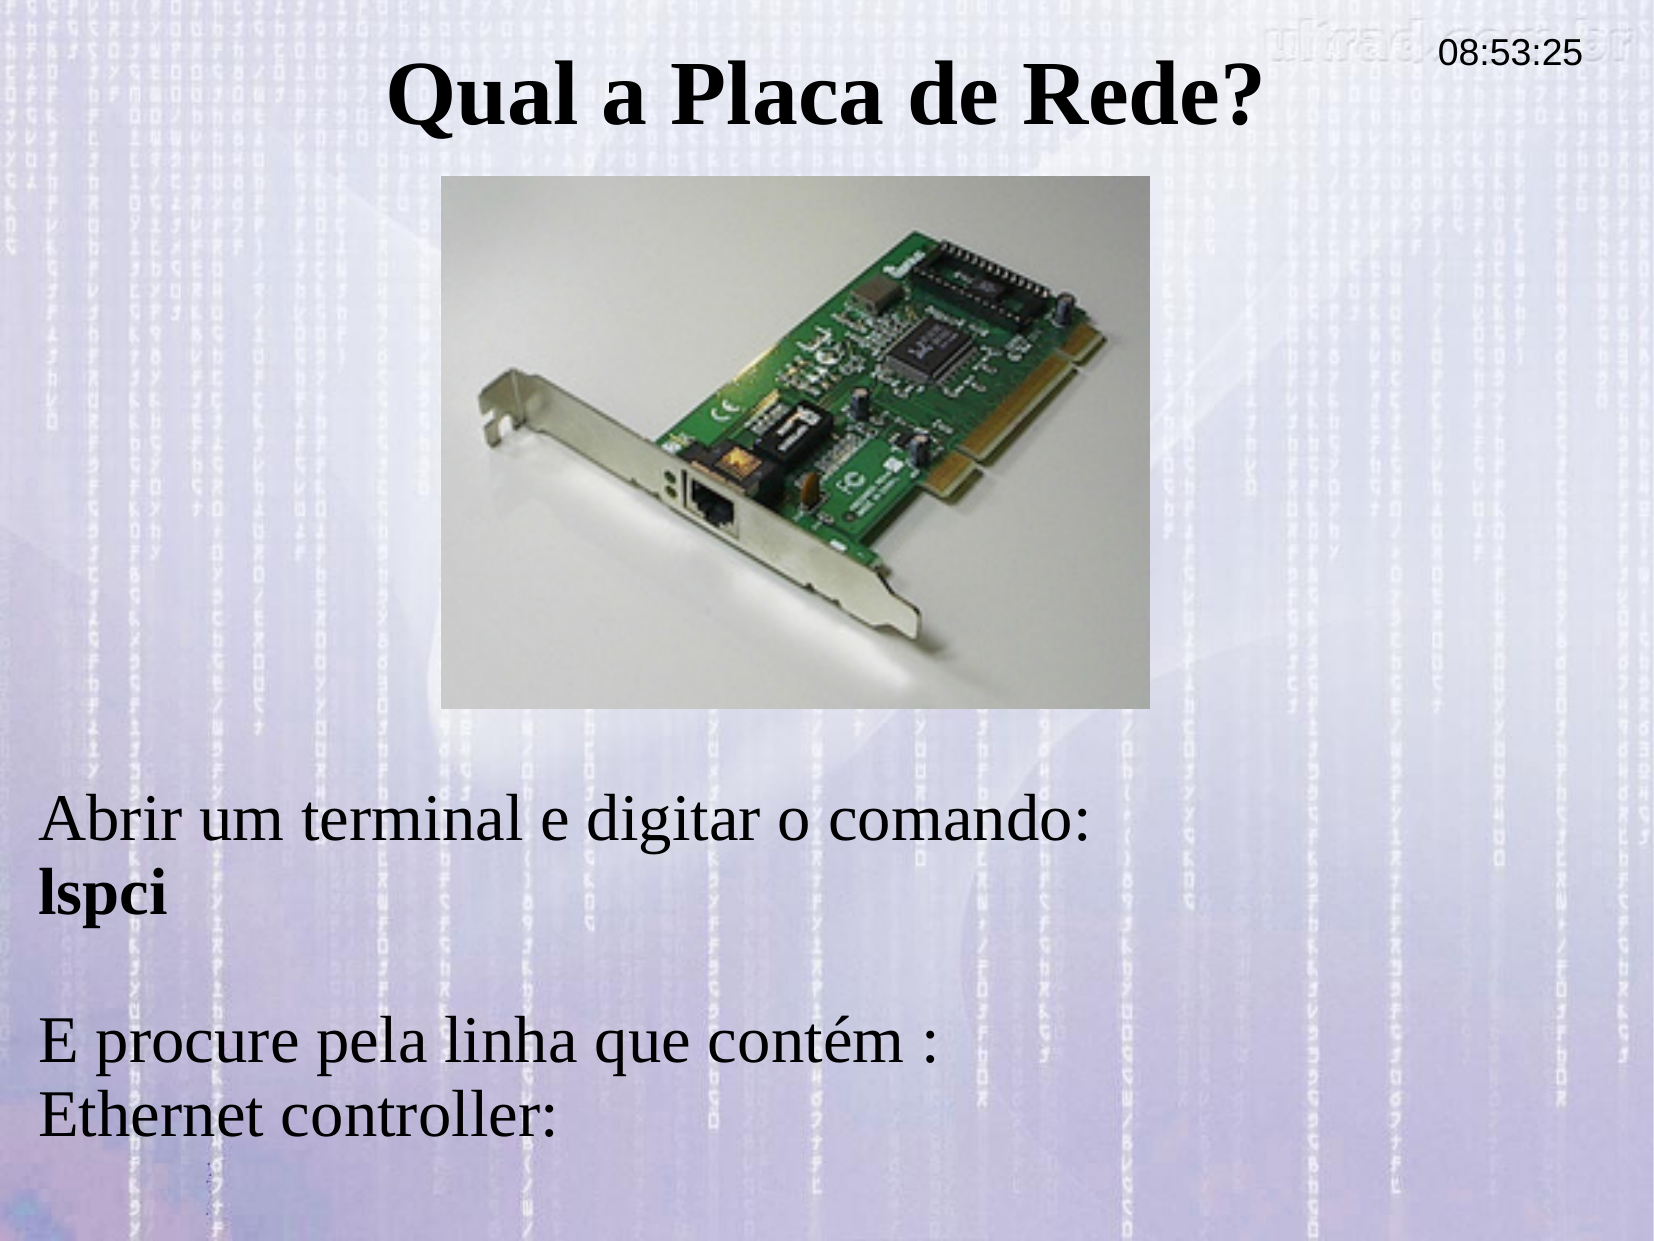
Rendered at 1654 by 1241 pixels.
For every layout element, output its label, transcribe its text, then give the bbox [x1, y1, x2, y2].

text_box 09:59:01 [1423, 23, 1631, 94]
text_box Abrir um terminal e digitar o comando: lspci E procure pela linha que contém : Ethernet controller: [23, 773, 1630, 1206]
picture [0, 0, 1654, 1241]
text_box Qual a Placa de Rede? [29, 35, 1625, 171]
